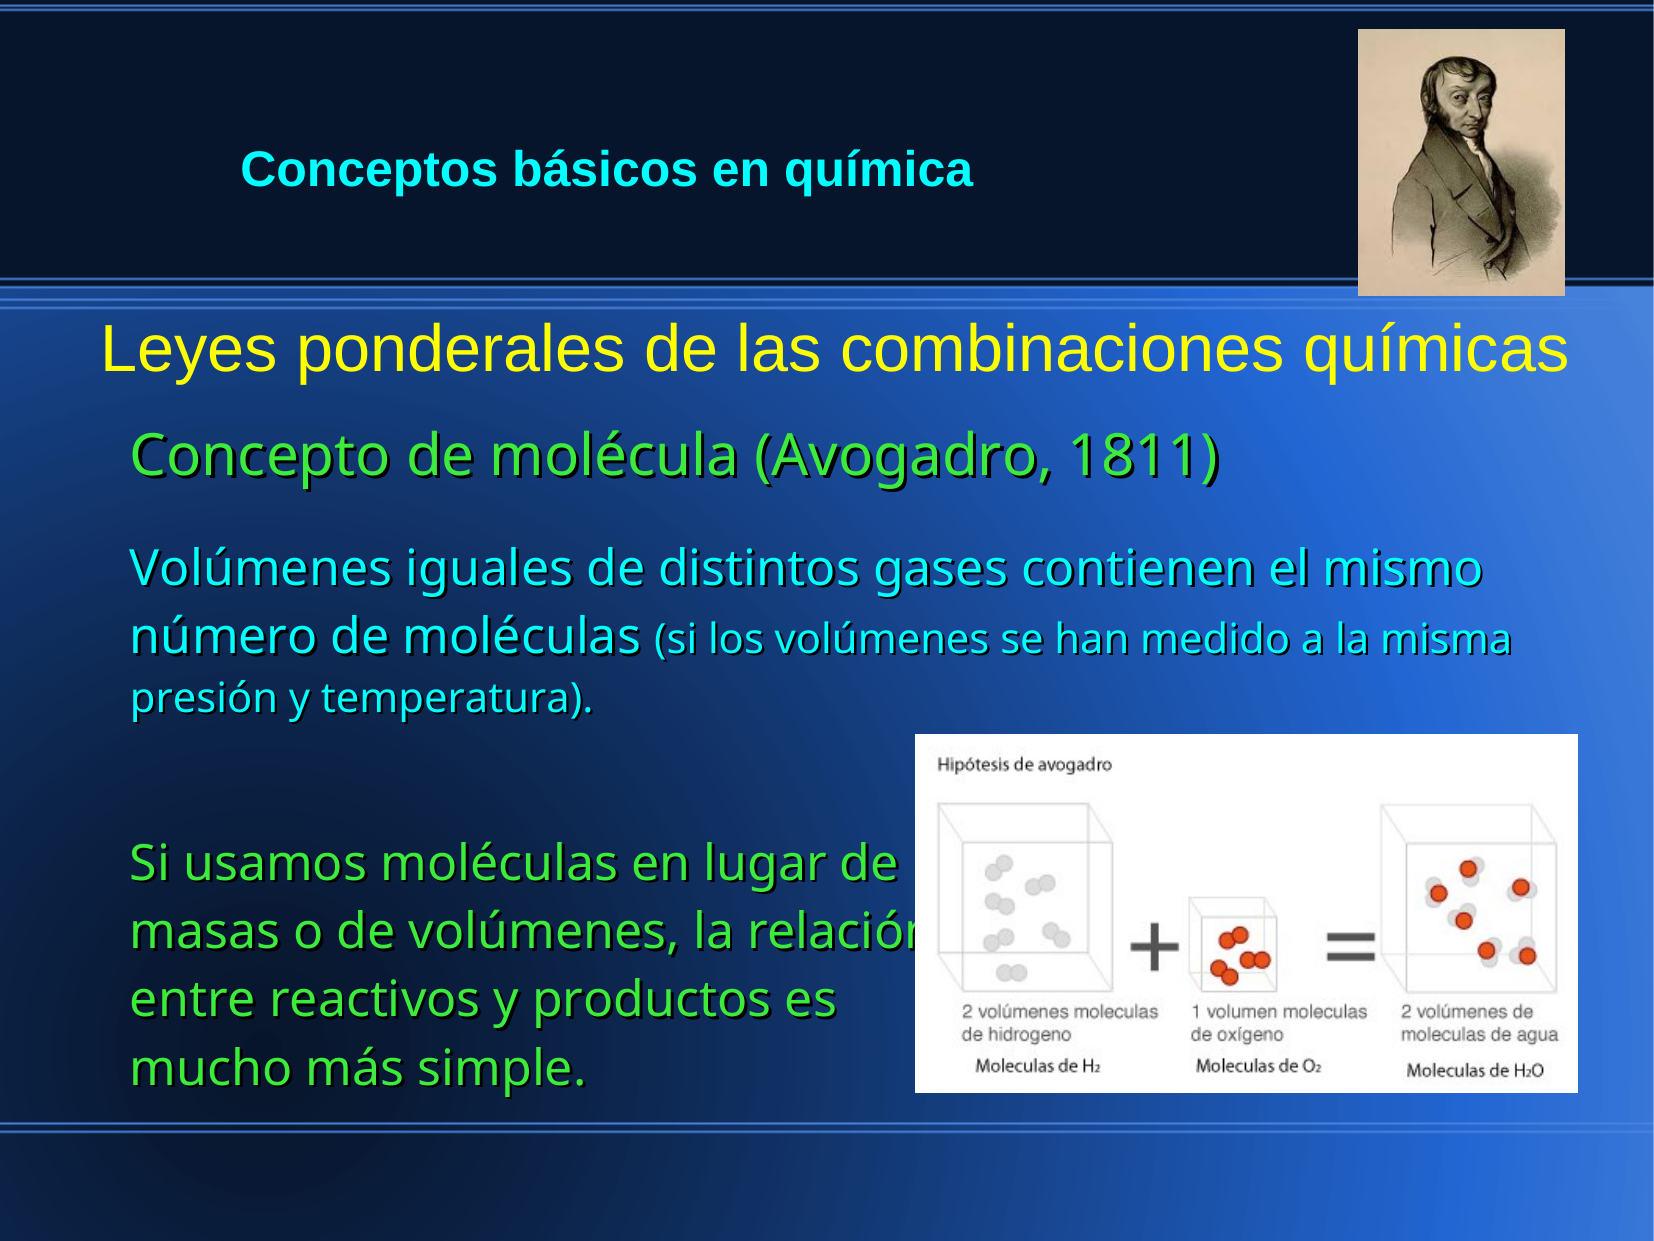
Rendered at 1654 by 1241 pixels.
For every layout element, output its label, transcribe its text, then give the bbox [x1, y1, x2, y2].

text_box Si usamos moléculas en lugar de masas o de volúmenes, la relación entre reactivos y productos es mucho más simple. [59, 826, 945, 1118]
picture [0, 0, 1654, 1241]
title Conceptos básicos en química [32, 118, 1182, 220]
text_box Volúmenes iguales de distintos gases contienen el mismo número de moléculas (si los volúmenes se han medido a la misma presión y temperatura). [59, 531, 1625, 762]
text_box Concepto de molécula (Avogadro, 1811) [59, 413, 1625, 492]
list Leyes ponderales de las combinaciones químicas [29, 206, 1654, 462]
